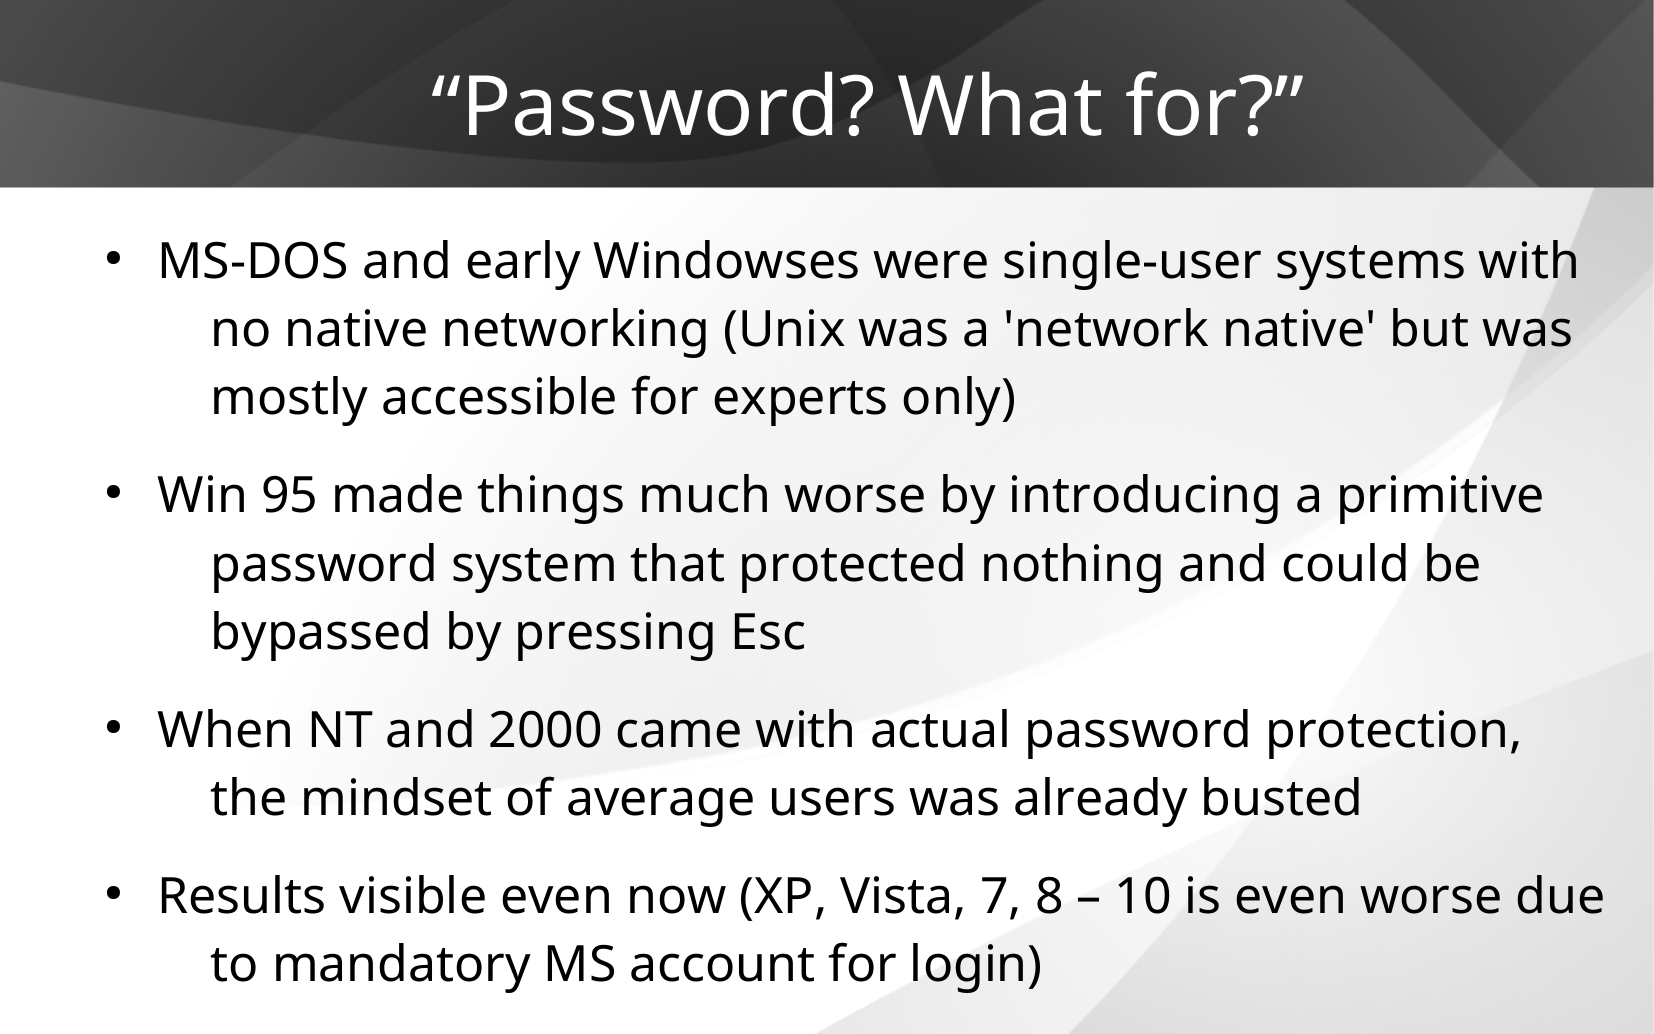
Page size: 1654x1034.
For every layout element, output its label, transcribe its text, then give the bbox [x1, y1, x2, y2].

picture [0, 0, 1654, 1034]
title “Password? What for?” [124, 0, 1613, 208]
list MS-DOS and early Windowses were single-user systems with no native networking (Unix was a 'network native' but was mostly accessible for experts only) Win 95 made things much worse by introducing a primitive password system that protected nothing and could be bypassed by pressing Esc When NT and 2000 came with actual password protection, the mindset of average users was already busted Results visible even now (XP, Vista, 7, 8 – 10 is even worse due to mandatory MS account for login) [69, 225, 1607, 1013]
